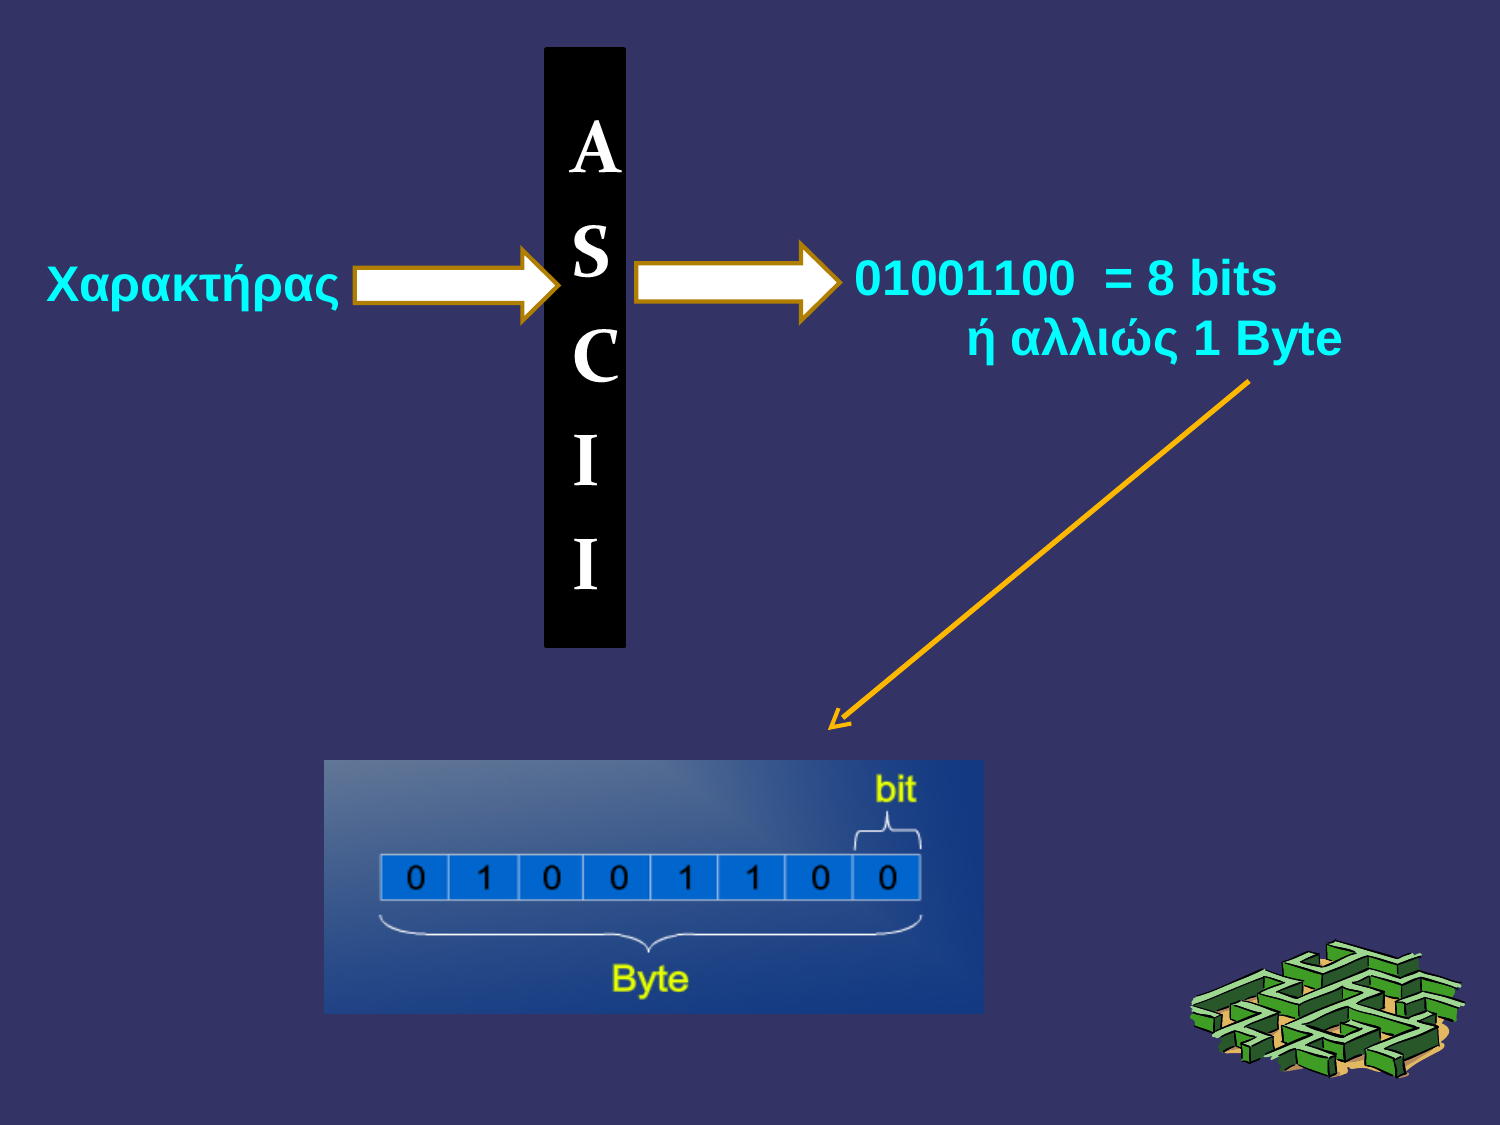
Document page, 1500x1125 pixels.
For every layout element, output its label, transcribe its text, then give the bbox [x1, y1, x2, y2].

text_box Χαρακτήρας [31, 244, 370, 320]
text_box [354, 250, 559, 321]
picture [324, 760, 984, 1014]
picture [525, 47, 723, 653]
text_box 01001100 = 8 bits ή αλλιώς 1 Byte [839, 238, 1359, 374]
text_box [636, 244, 839, 321]
